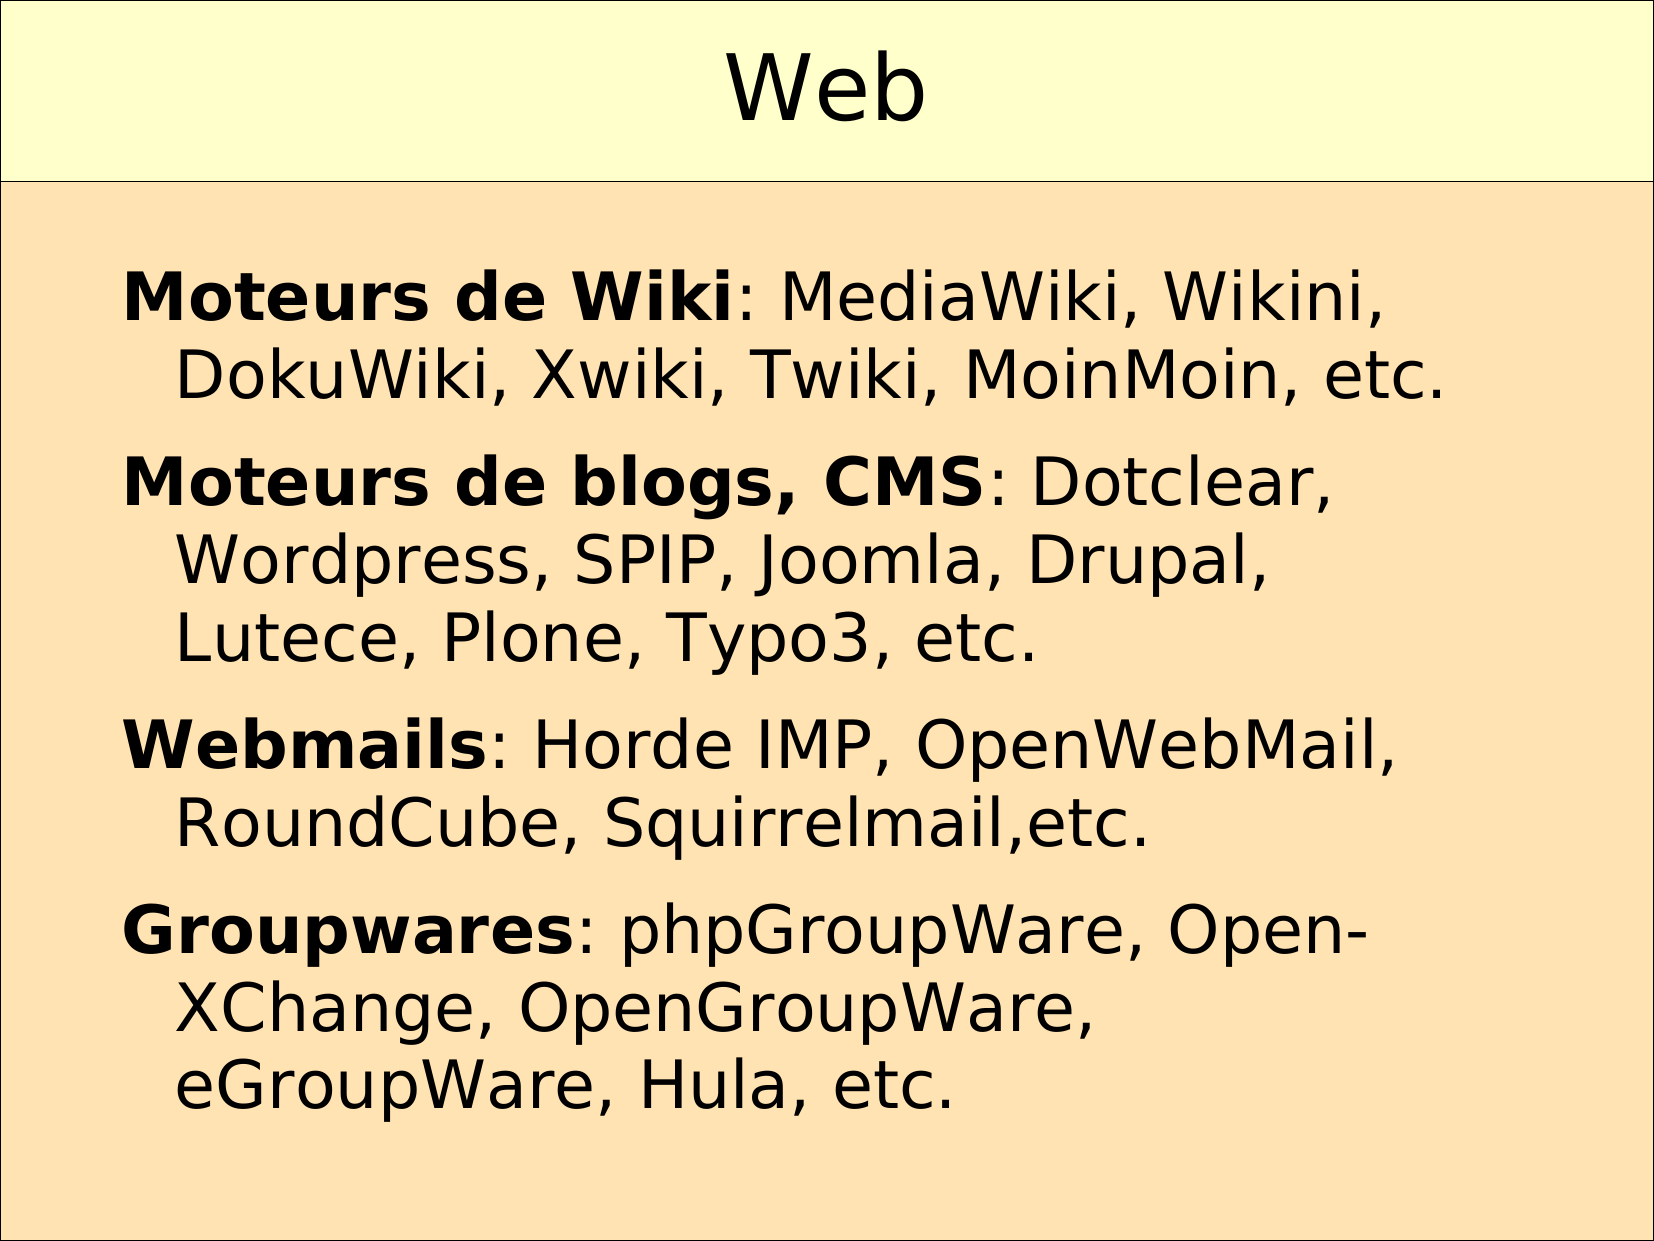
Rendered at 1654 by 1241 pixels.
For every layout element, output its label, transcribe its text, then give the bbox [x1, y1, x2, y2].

title Web [0, 7, 1654, 169]
list Moteurs de Wiki: MediaWiki, Wikini, DokuWiki, Xwiki, Twiki, MoinMoin, etc. Moteurs de blogs, CMS: Dotclear, Wordpress, SPIP, Joomla, Drupal, Lutece, Plone, Typo3, etc. Webmails: Horde IMP, OpenWebMail, RoundCube, Squirrelmail,etc. Groupwares: phpGroupWare, Open-XChange, OpenGroupWare, eGroupWare, Hula, etc. [104, 258, 1519, 1125]
